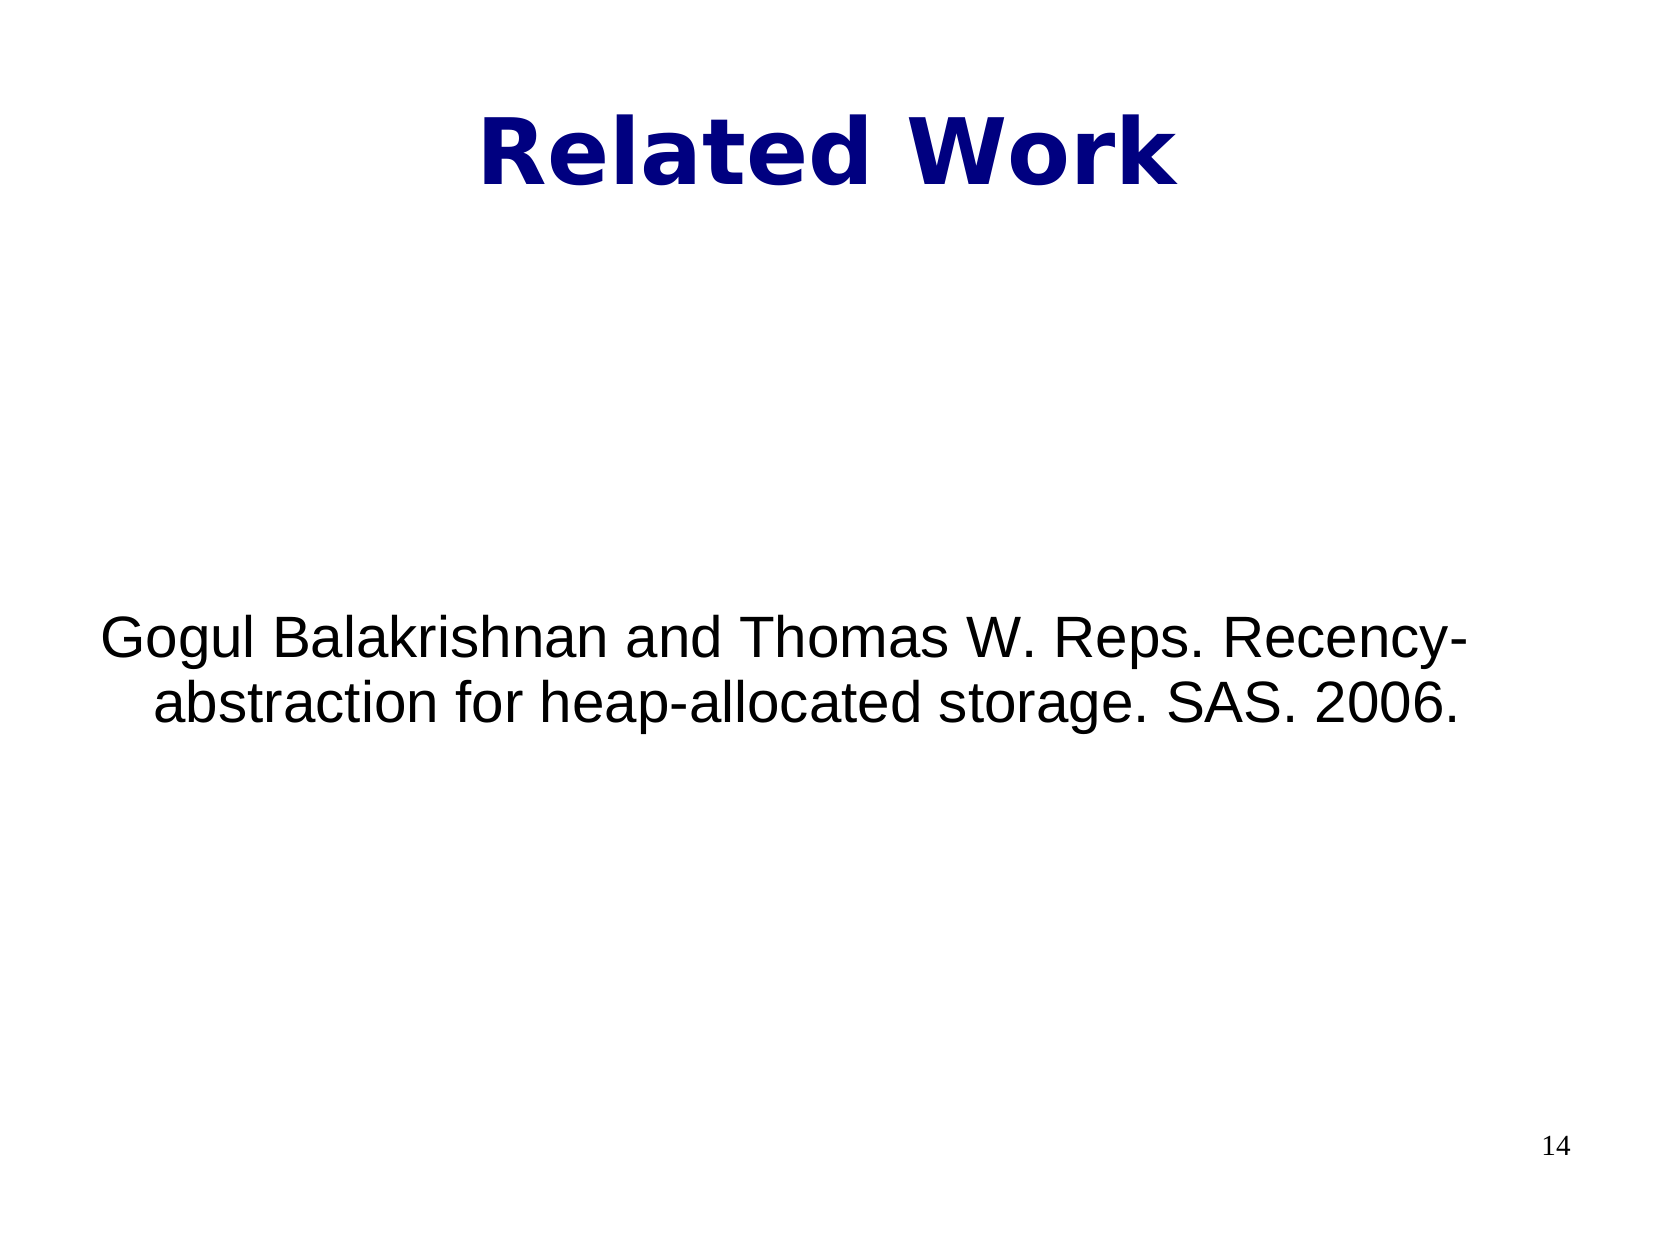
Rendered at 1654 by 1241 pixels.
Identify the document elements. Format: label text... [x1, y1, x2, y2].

list Gogul Balakrishnan and Thomas W. Reps. Recency-abstraction for heap-allocated storage. SAS. 2006. [82, 260, 1571, 1080]
title Related Work [82, 49, 1571, 257]
